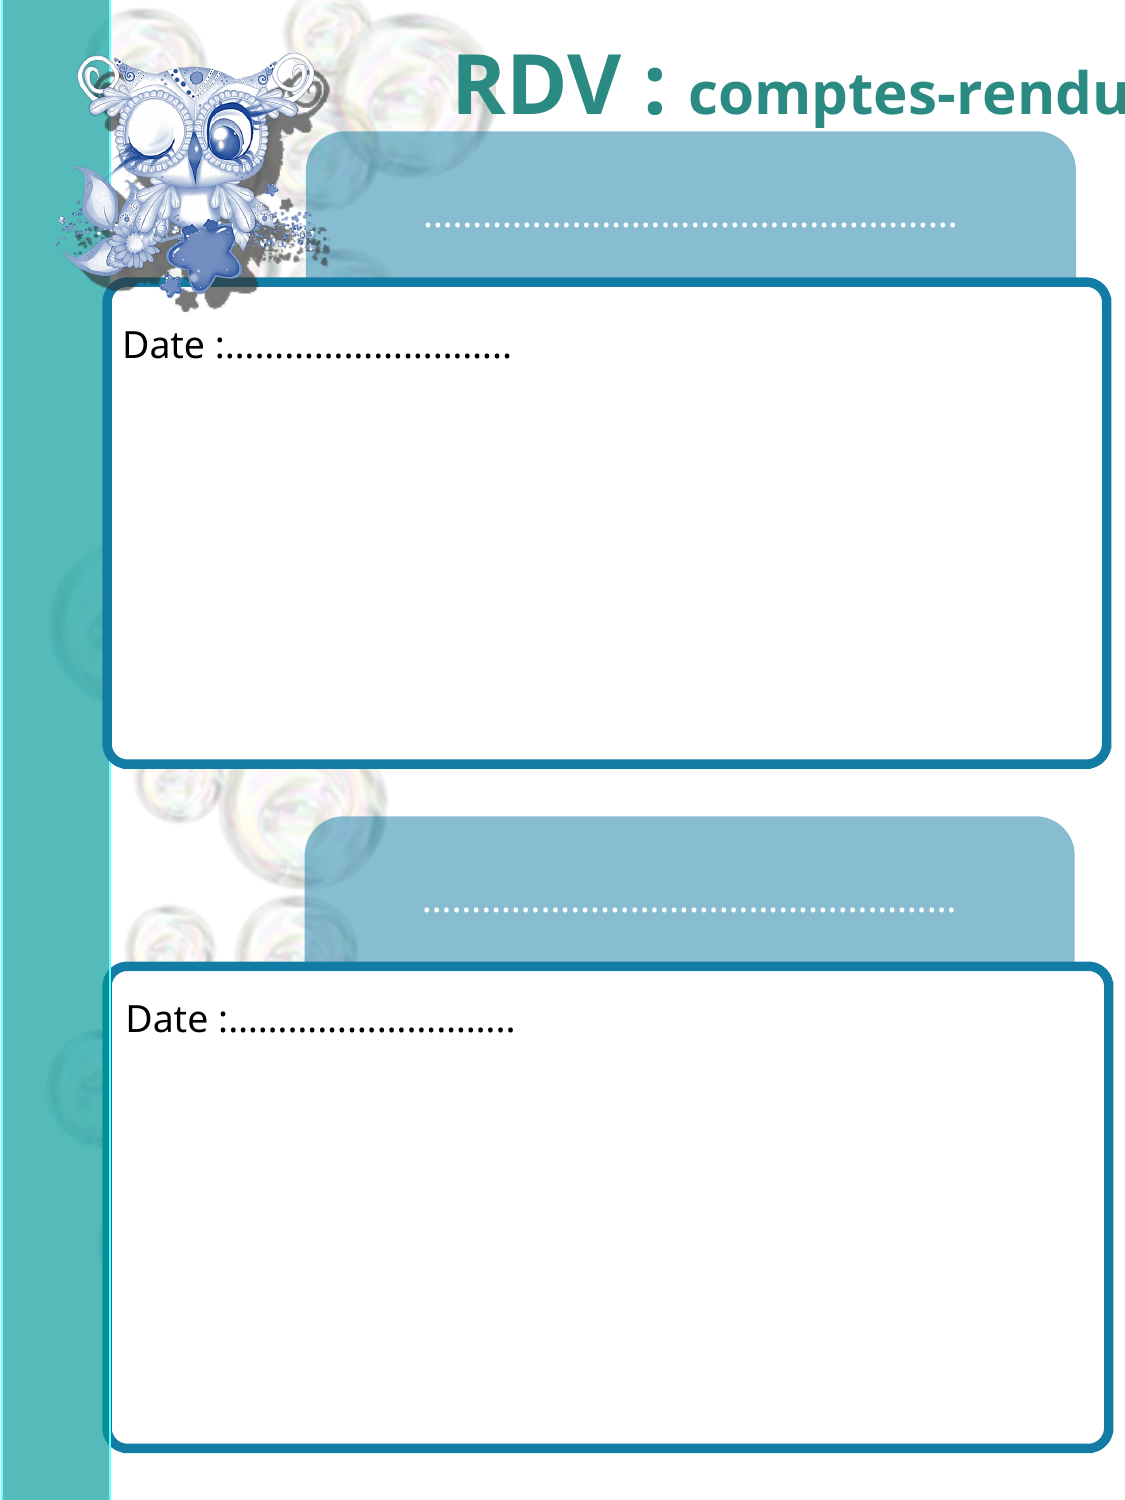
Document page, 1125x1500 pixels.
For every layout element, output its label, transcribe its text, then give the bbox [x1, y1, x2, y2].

text_box ……………………………………………… [317, 131, 1077, 282]
text_box Date :……………………….. [107, 313, 528, 373]
picture [52, 0, 496, 298]
text_box RDV : comptes-rendus [436, 24, 1125, 139]
text_box ……………………………………………… [304, 816, 1075, 966]
text_box Date :……………………….. [110, 987, 531, 1047]
text_box [2, 0, 1109, 1500]
picture [110, 756, 496, 974]
